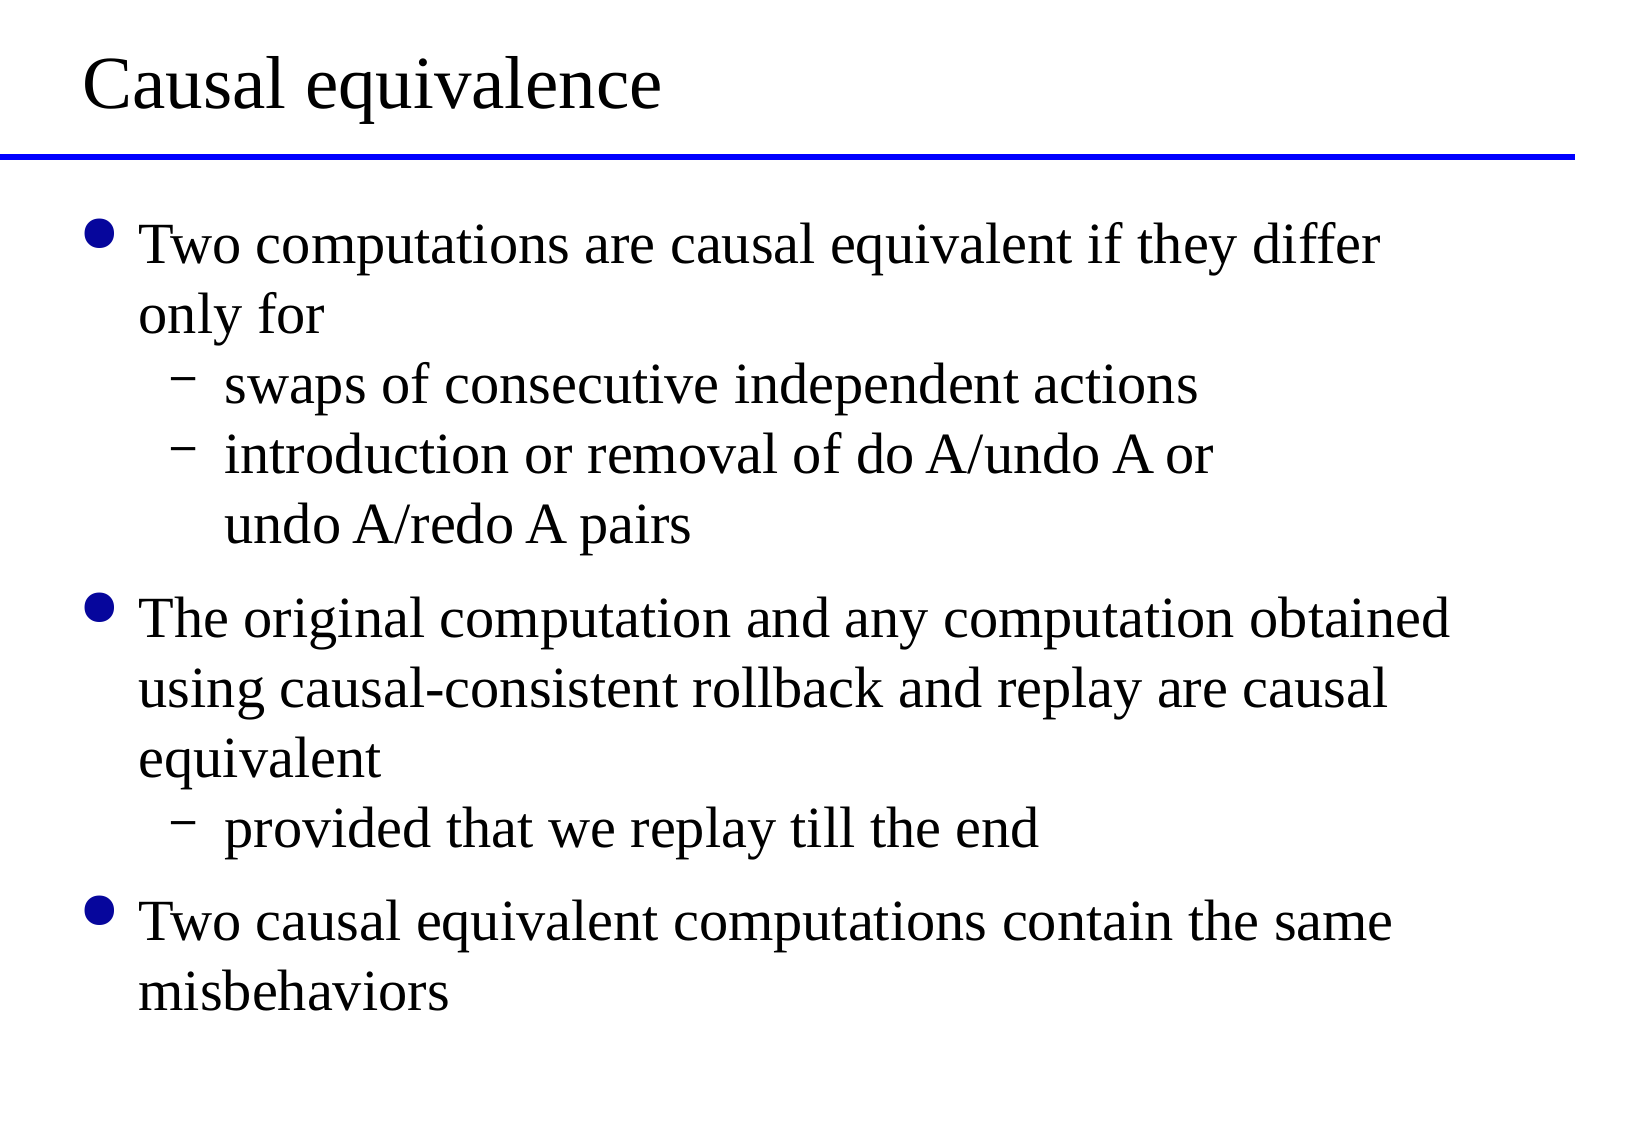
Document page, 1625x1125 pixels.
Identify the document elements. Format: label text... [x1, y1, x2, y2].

list Two computations are causal equivalent if they differ only for swaps of consecutive independent actions introduction or removal of do A/undo A or undo A/redo A pairs The original computation and any computation obtained using causal-consistent rollback and replay are causal equivalent provided that we replay till the end Two causal equivalent computations contain the same misbehaviors [67, 198, 1478, 1061]
title Causal equivalence [67, 27, 1544, 131]
